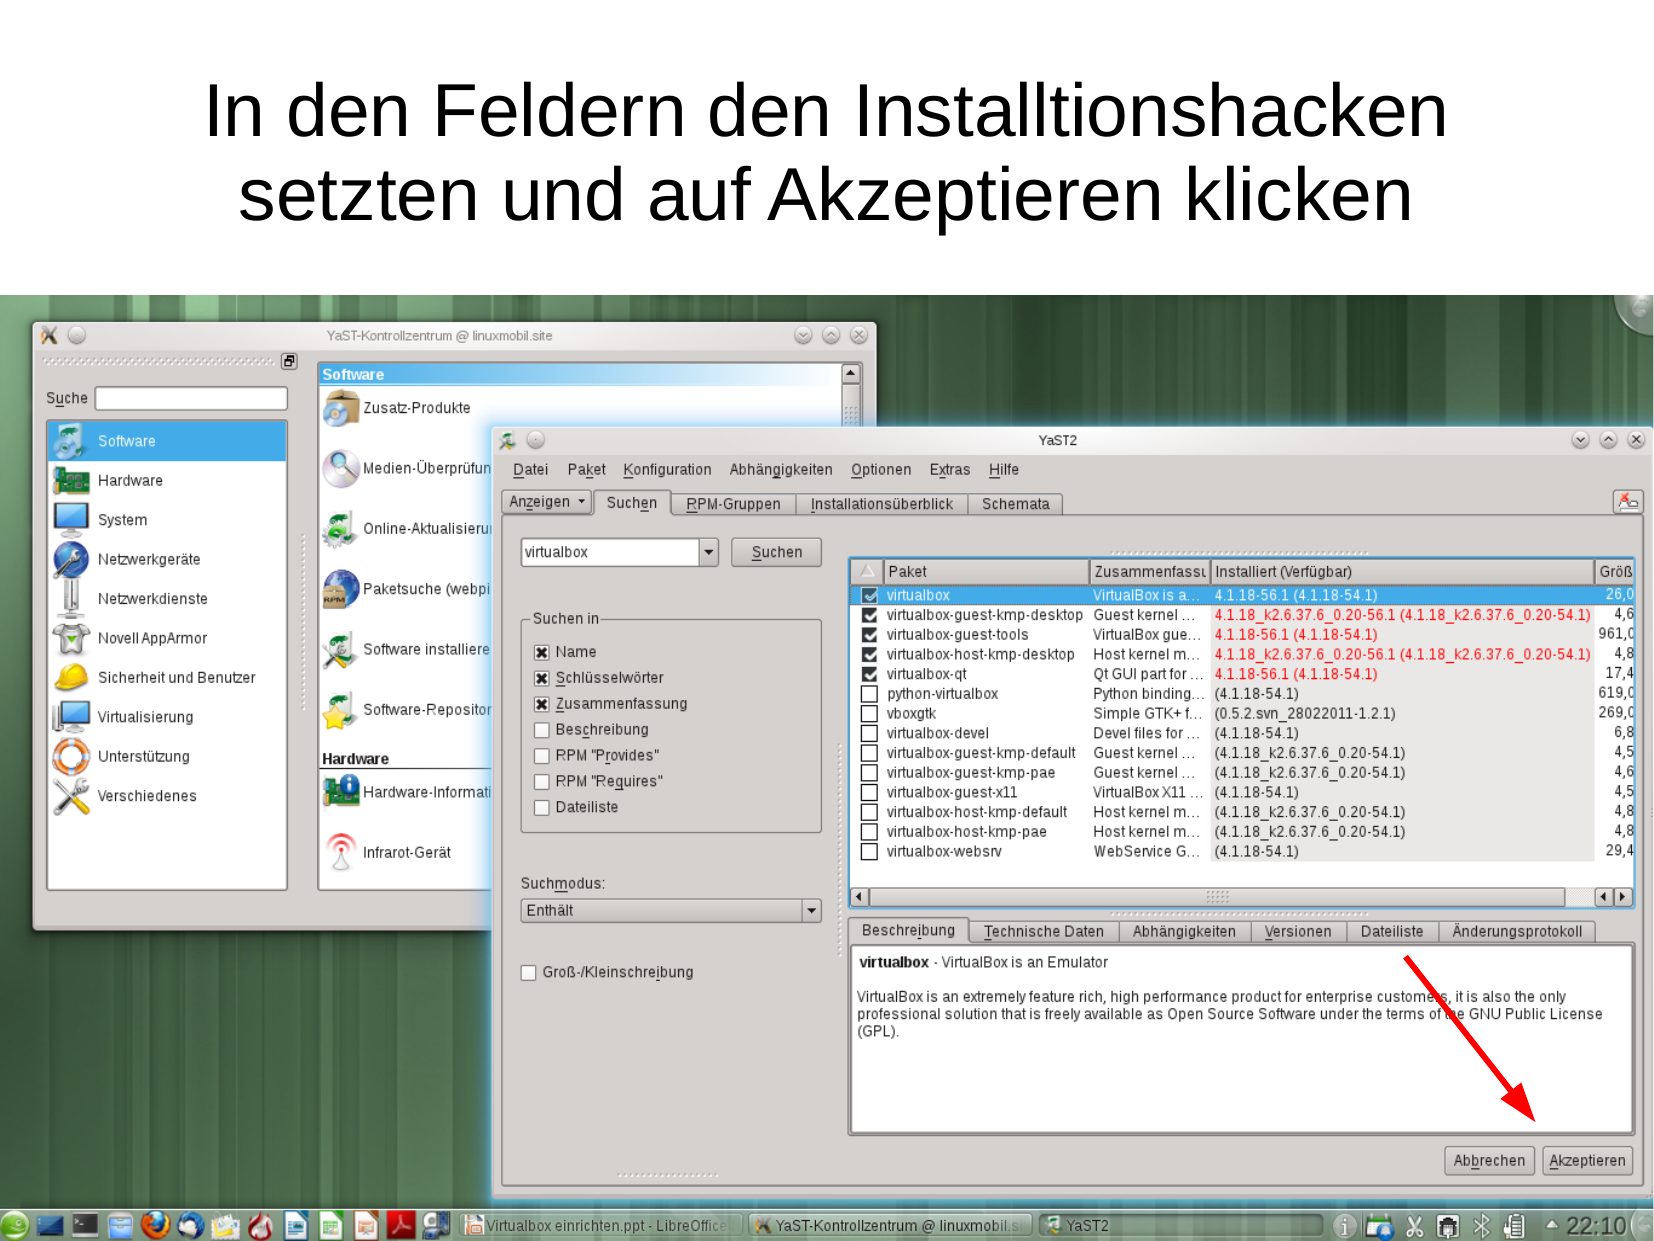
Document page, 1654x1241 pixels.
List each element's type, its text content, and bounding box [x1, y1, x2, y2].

picture [0, 295, 1654, 1241]
title In den Feldern den Installtionshacken setzten und auf Akzeptieren klicken [82, 49, 1571, 257]
